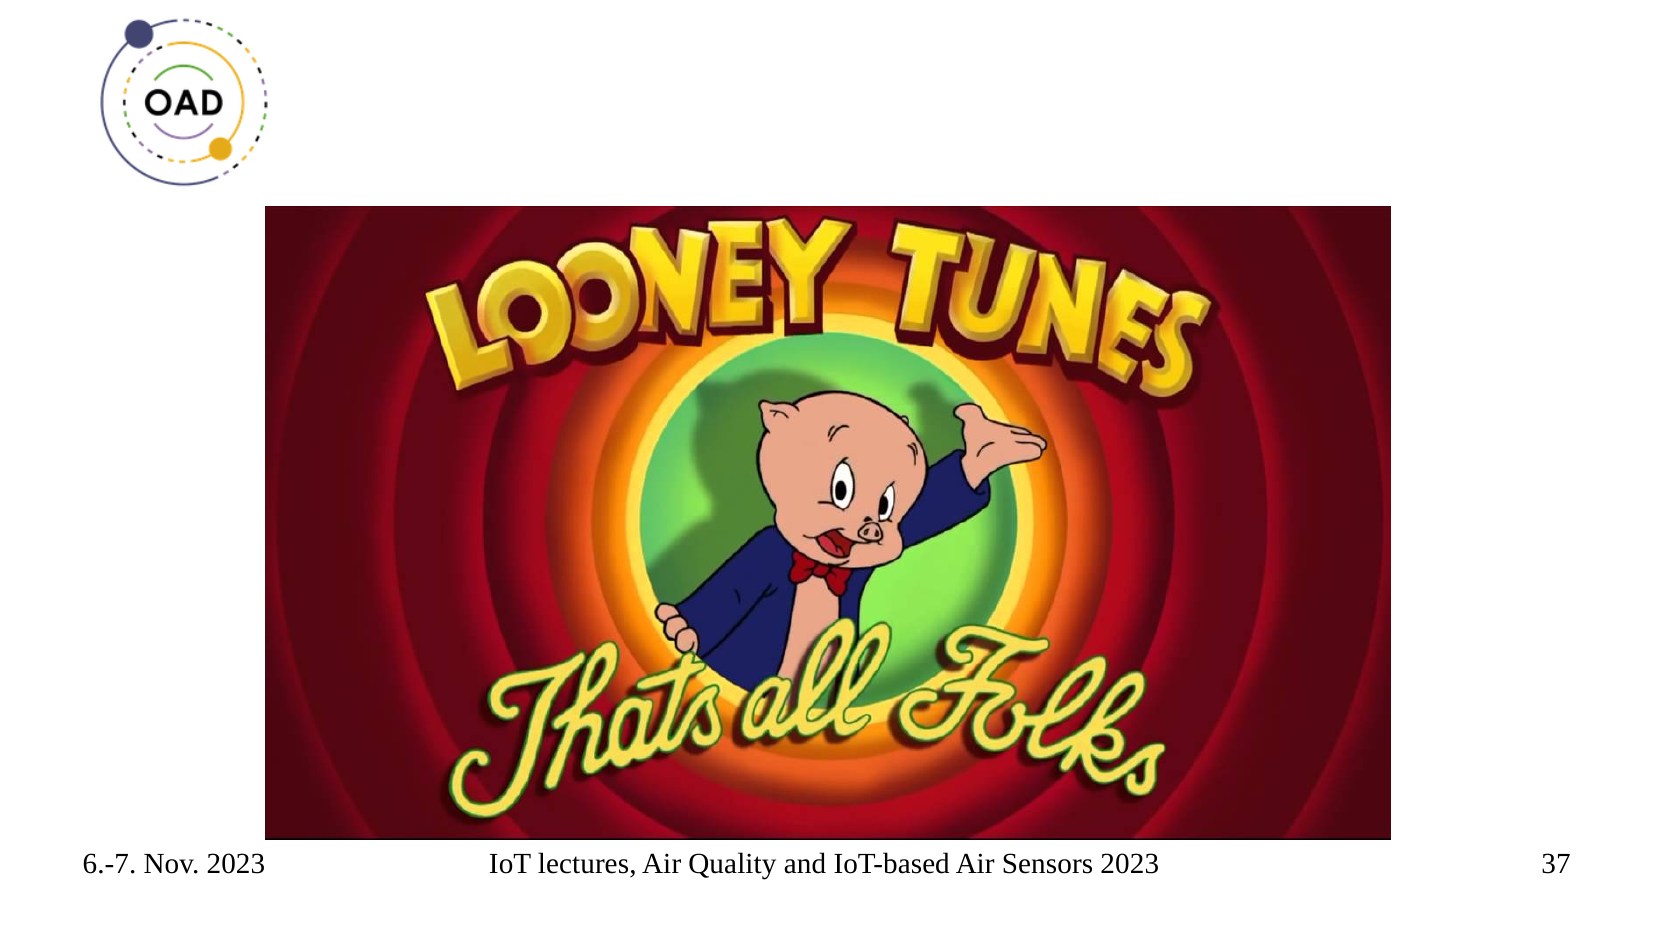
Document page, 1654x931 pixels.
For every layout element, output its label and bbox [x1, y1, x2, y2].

picture [59, 4, 1391, 840]
